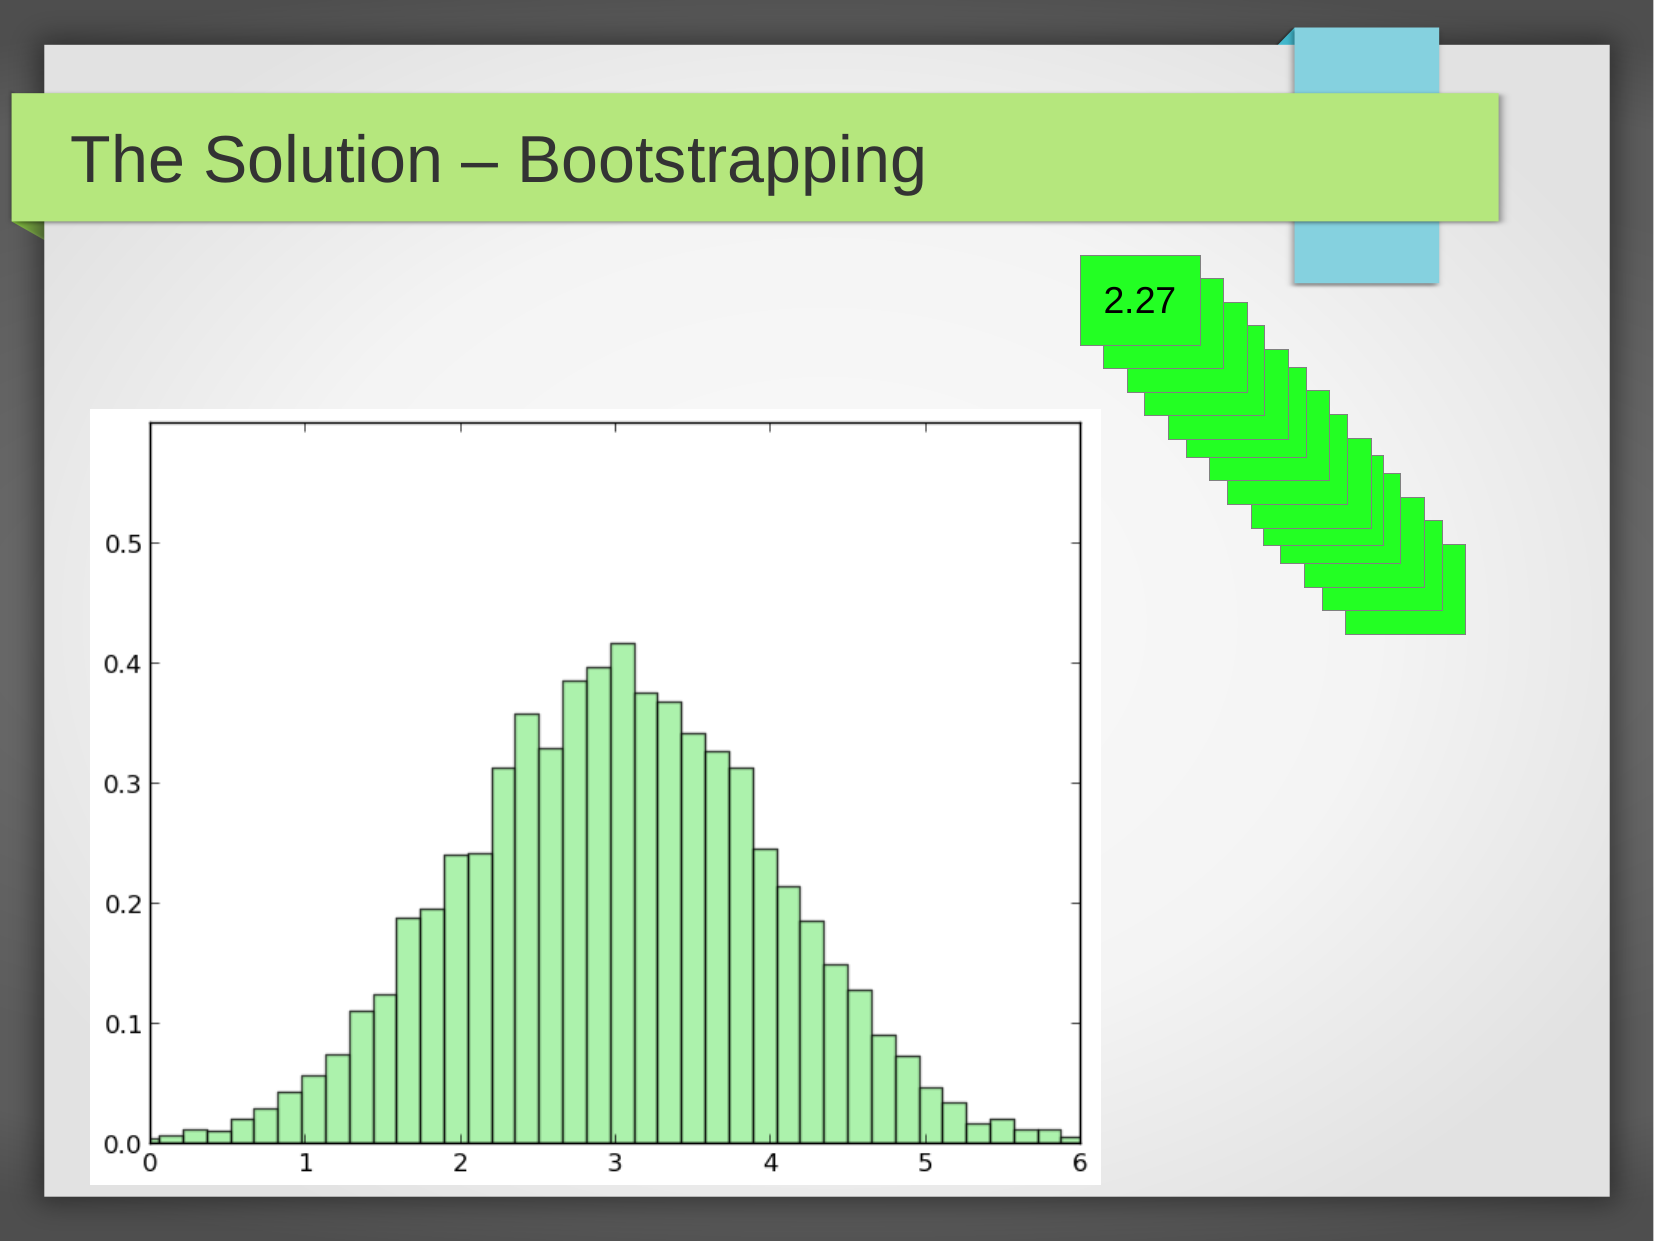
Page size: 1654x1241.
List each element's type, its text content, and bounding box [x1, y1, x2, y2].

picture [0, 0, 1654, 1241]
text_box [1103, 278, 1466, 635]
title The Solution – Bootstrapping [70, 106, 1229, 213]
text_box 2.27 [1080, 255, 1201, 346]
